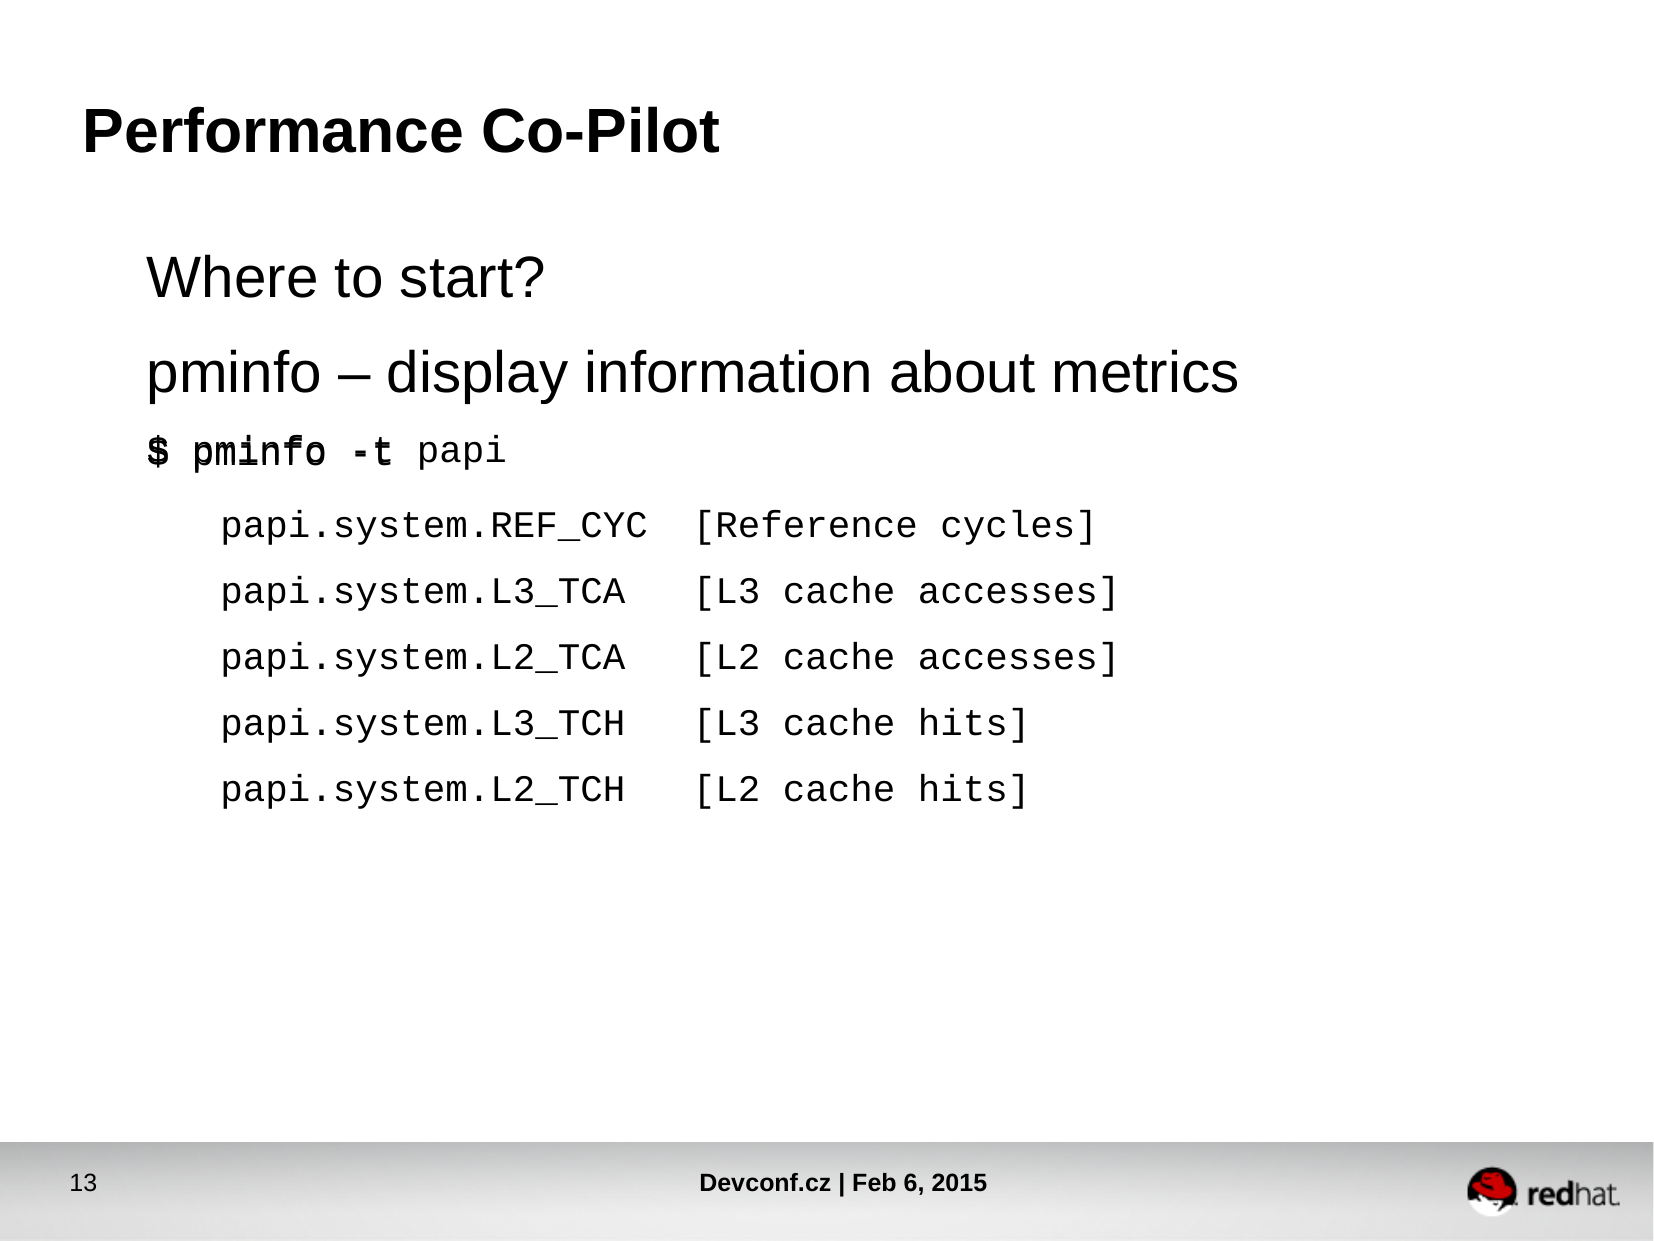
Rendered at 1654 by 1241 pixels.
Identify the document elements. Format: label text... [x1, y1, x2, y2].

list $ pminfo -t papi [86, 360, 931, 481]
picture [0, 1142, 1654, 1241]
title Performance Co-Pilot [82, 37, 1571, 226]
list Where to start? pminfo – display information about metrics $ pminfo -t papi.system.REF_CYC [Reference cycles] papi.system.L3_TCA [L3 cache accesses] papi.system.L2_TCA [L2 cache accesses] papi.system.L3_TCH [L3 cache hits] papi.system.L2_TCH [L2 cache hits] [86, 244, 1576, 1039]
